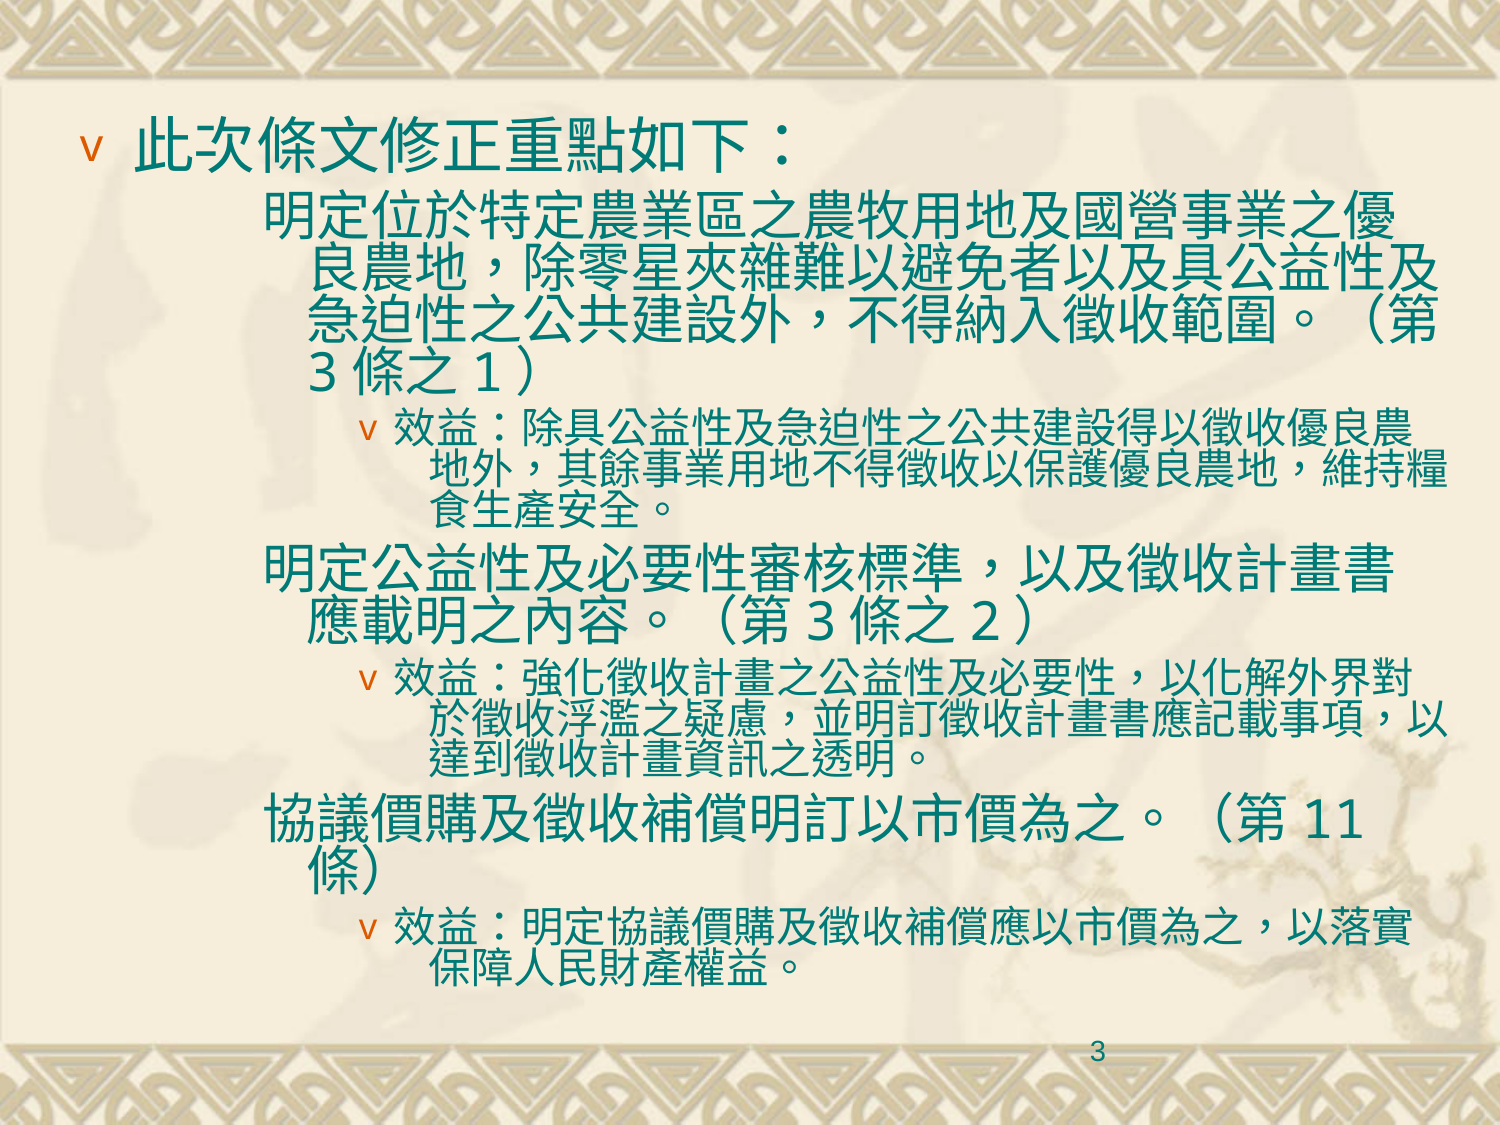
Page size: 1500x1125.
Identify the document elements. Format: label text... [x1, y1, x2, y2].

list 此次條文修正重點如下： 明定位於特定農業區之農牧用地及國營事業之優良農地，除零星夾雜難以避免者以及具公益性及急迫性之公共建設外，不得納入徵收範圍。（第3條之1） 效益：除具公益性及急迫性之公共建設得以徵收優良農地外，其餘事業用地不得徵收以保護優良農地，維持糧食生產安全。 明定公益性及必要性審核標準，以及徵收計畫書應載明之內容。（第3條之2） 效益：強化徵收計畫之公益性及必要性，以化解外界對於徵收浮濫之疑慮，並明訂徵收計畫書應記載事項，以達到徵收計畫資訊之透明。 協議價購及徵收補償明訂以市價為之。（第11條） 效益：明定協議價購及徵收補償應以市價為之，以落實保障人民財產權益。 [64, 113, 1466, 1000]
text_box [1074, 1024, 1451, 1103]
